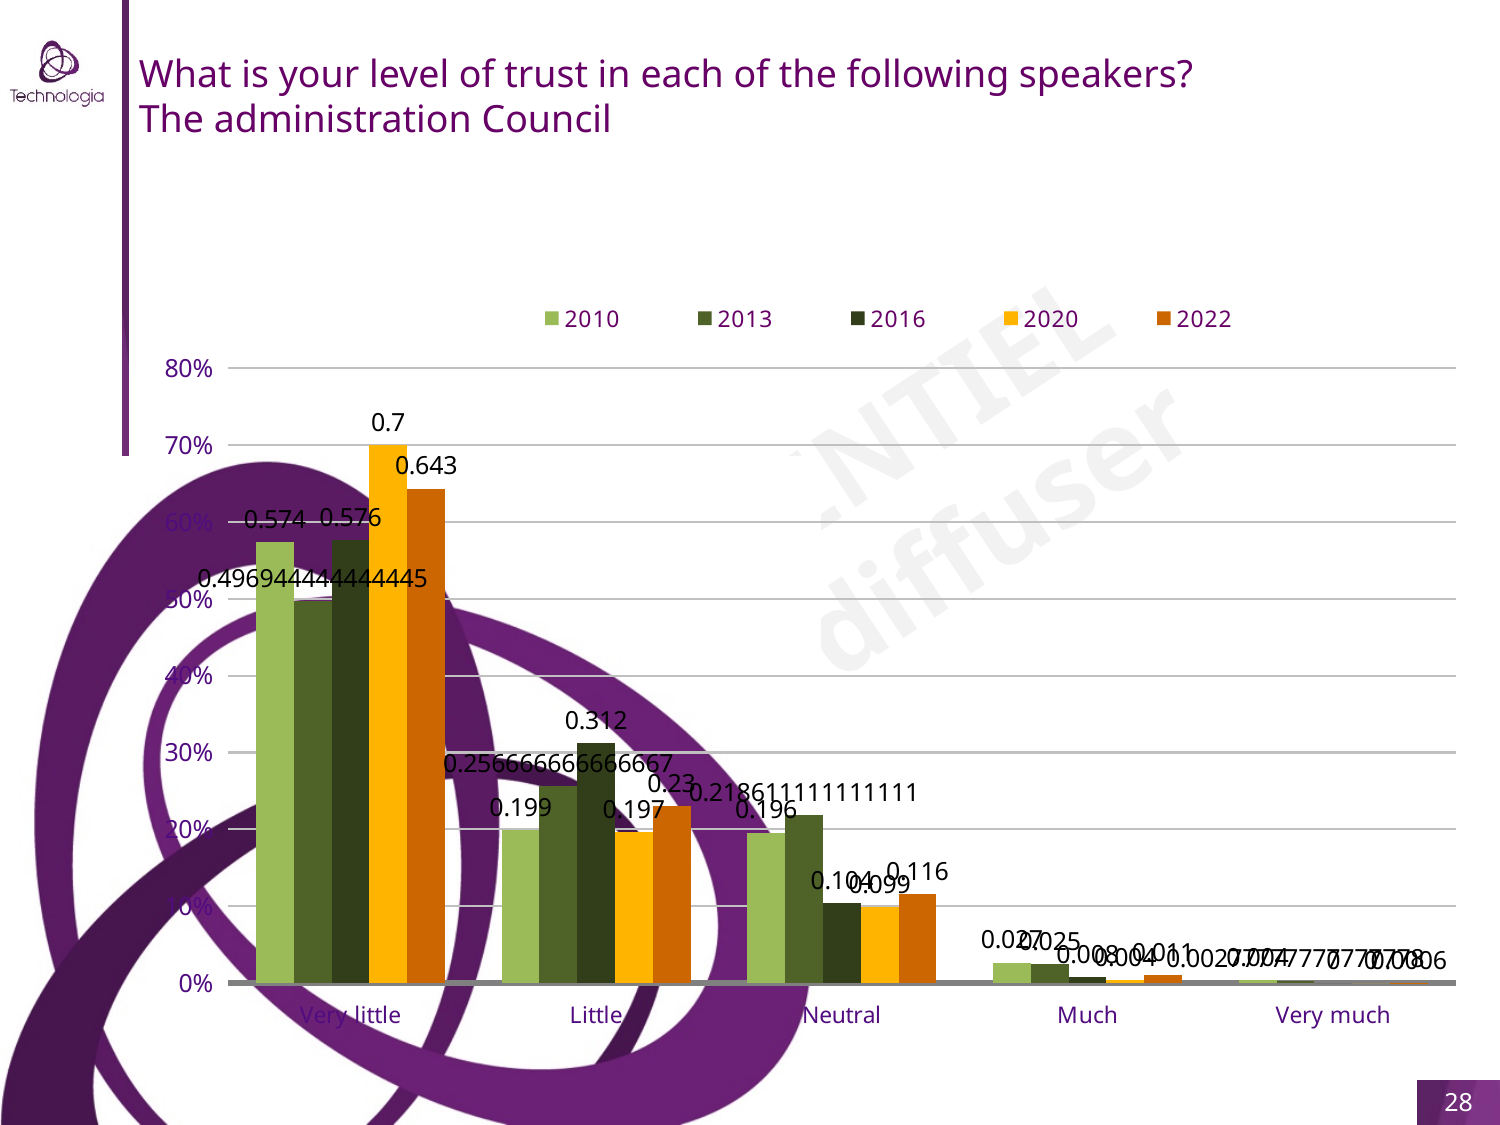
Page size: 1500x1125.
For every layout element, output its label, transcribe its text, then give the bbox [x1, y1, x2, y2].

picture [1417, 1080, 1500, 1125]
picture [0, 33, 113, 114]
chart [123, 215, 1460, 1083]
title What is your level of trust in each of the following speakers? The administration Council [123, 42, 1282, 185]
picture [0, 0, 821, 1125]
